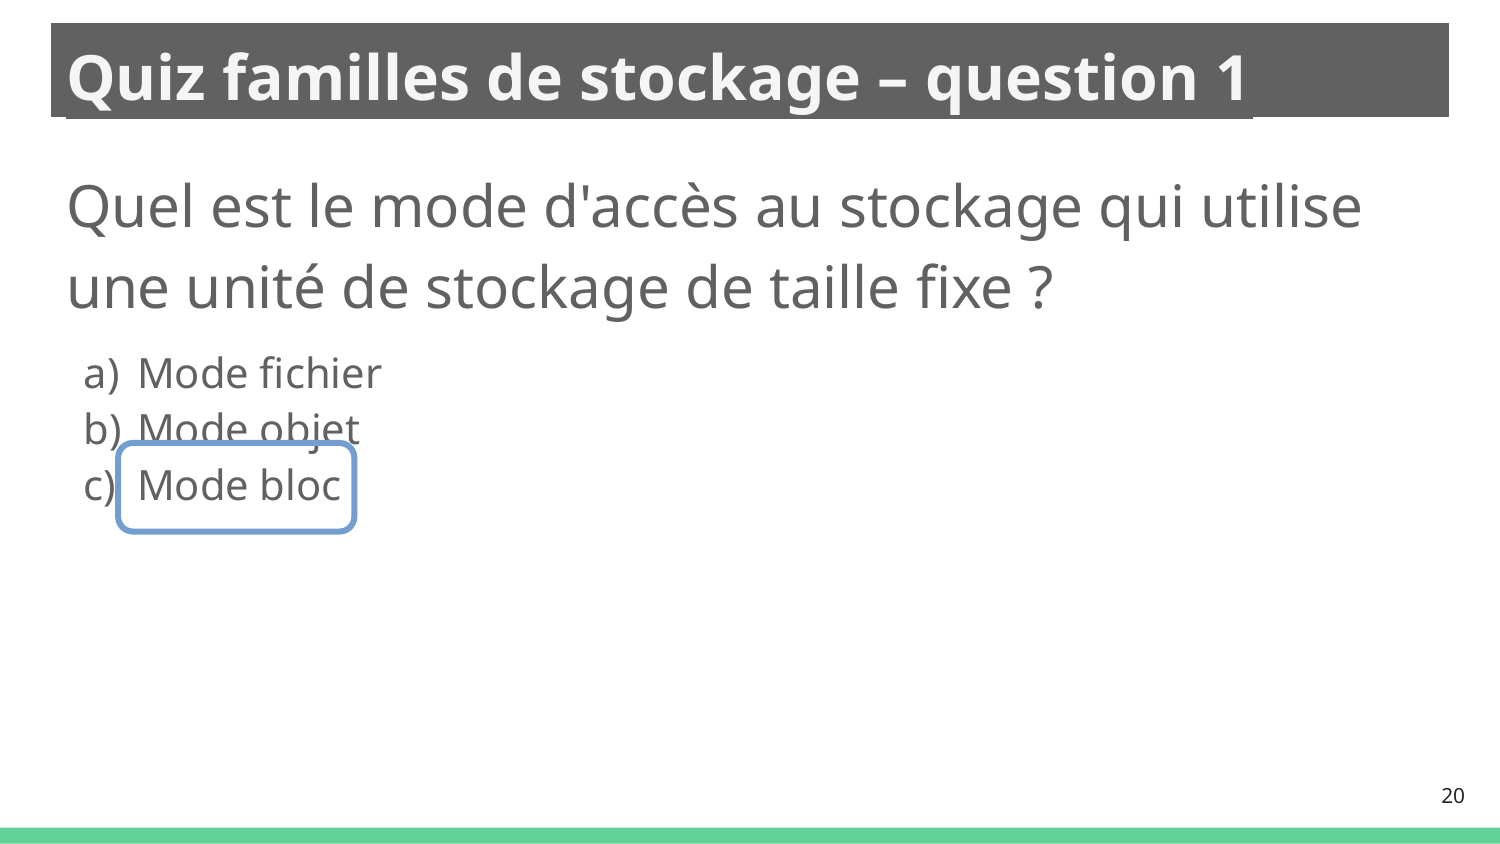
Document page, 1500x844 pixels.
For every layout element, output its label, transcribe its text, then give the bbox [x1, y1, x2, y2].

title Quiz familles de stockage – question 1 [51, 23, 1449, 117]
slide_number <numéro> [1389, 764, 1480, 830]
list Quel est le mode d'accès au stockage qui utilise une unité de stockage de taille fixe ? Mode fichier Mode objet Mode bloc [51, 144, 1477, 621]
